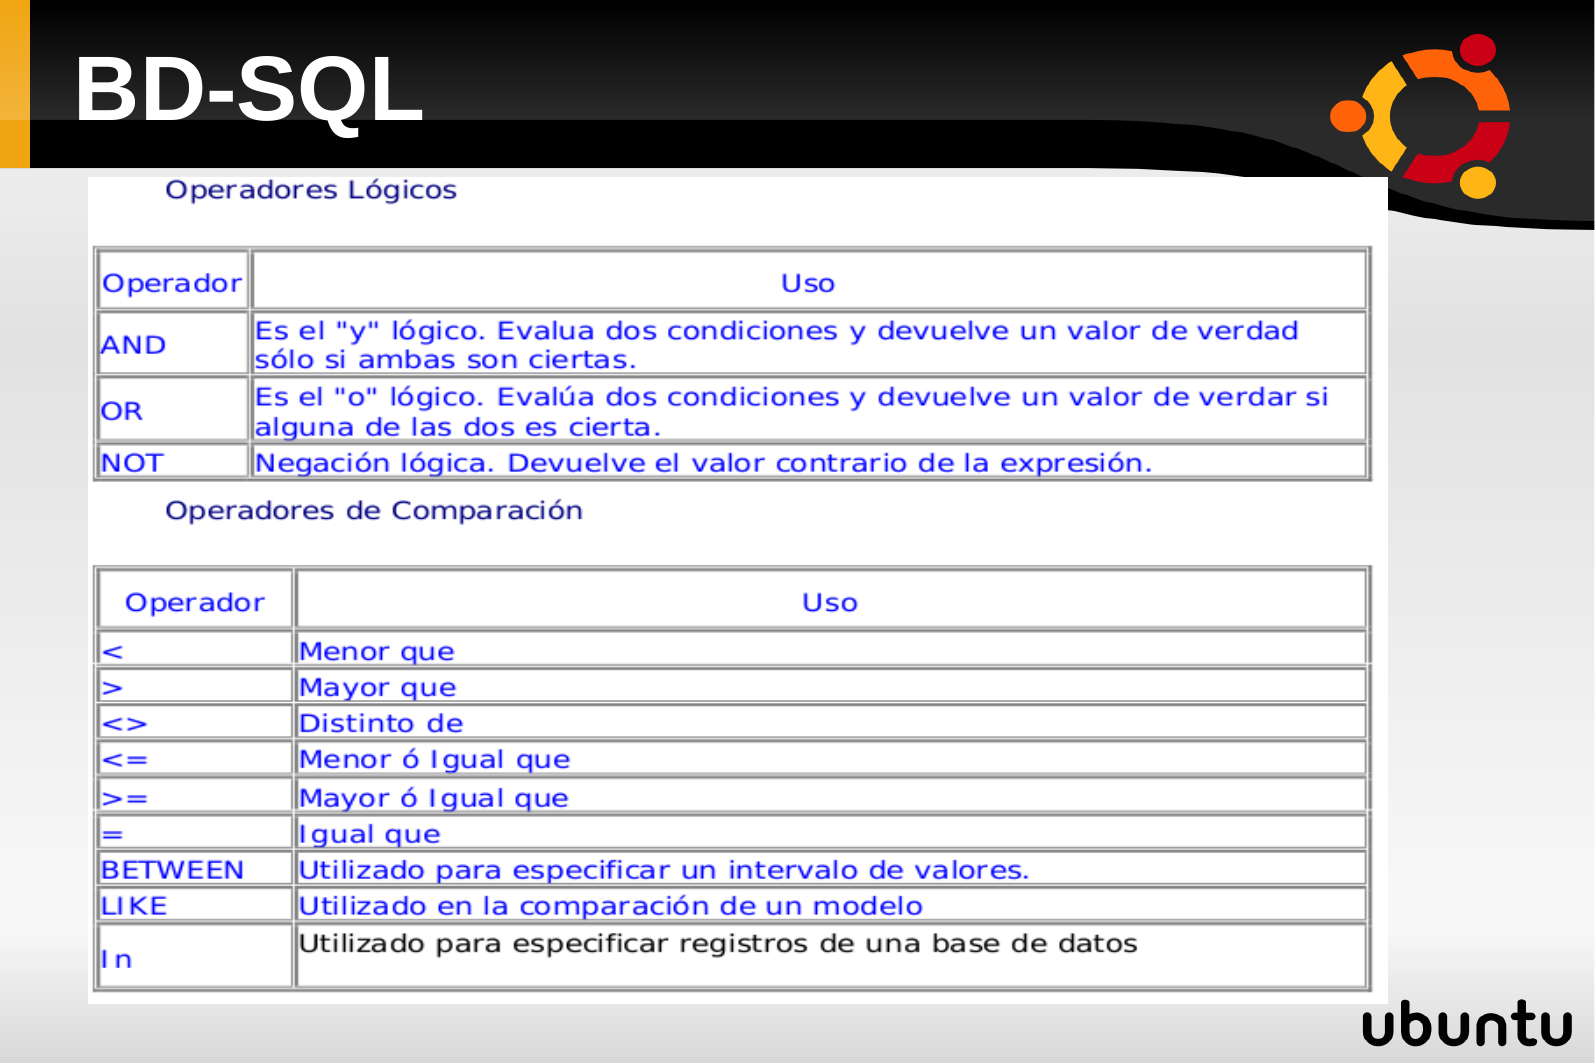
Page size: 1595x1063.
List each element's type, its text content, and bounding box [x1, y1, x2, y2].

picture [0, 0, 1595, 1063]
title BD-SQL [74, 7, 1510, 171]
